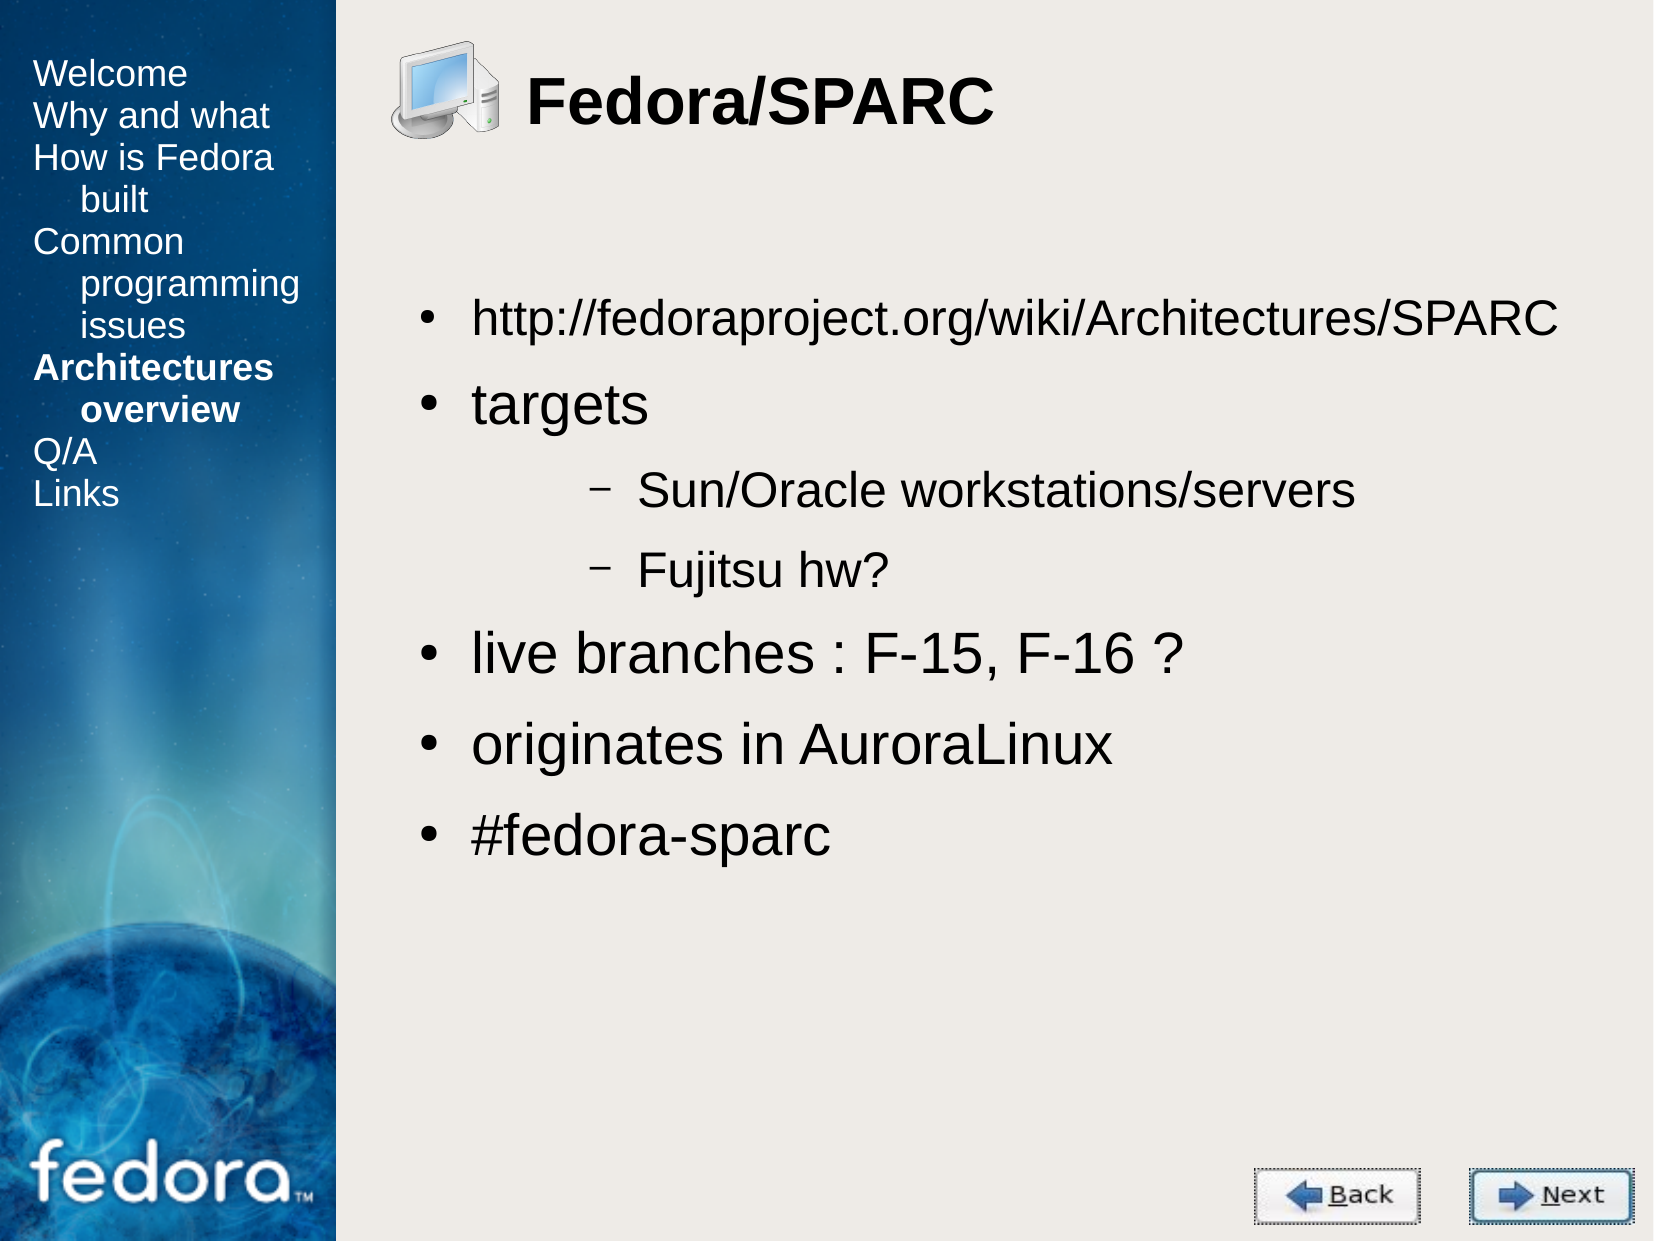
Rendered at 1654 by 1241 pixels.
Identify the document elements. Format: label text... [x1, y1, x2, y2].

picture [0, 0, 1654, 1241]
list http://fedoraproject.org/wiki/Architectures/SPARC targets Sun/Oracle workstations/servers Fujitsu hw? live branches : F-15, F-16 ? originates in AuroraLinux #fedora-sparc [400, 290, 1617, 1094]
text_box Fedora/SPARC [511, 56, 1316, 147]
text_box Welcome Why and what How is Fedora built Common programming issues Architectures overview Q/A Links [18, 45, 327, 523]
